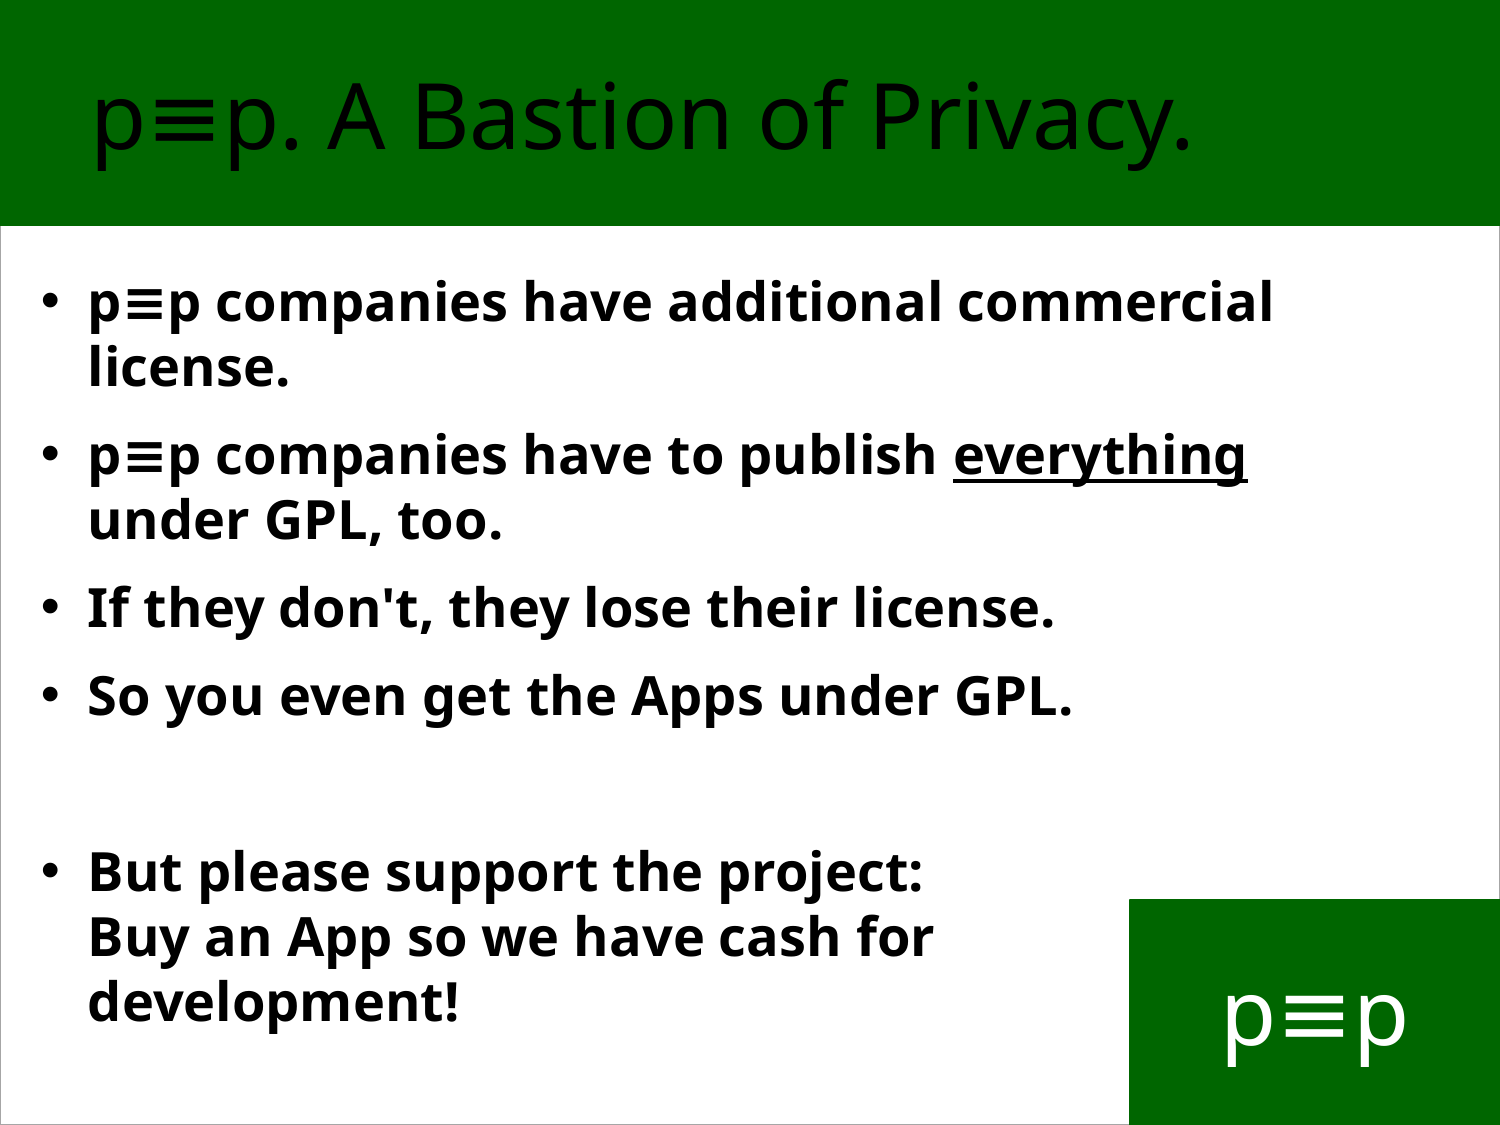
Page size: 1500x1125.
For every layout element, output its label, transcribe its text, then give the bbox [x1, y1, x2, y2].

text_box p≡p [1130, 899, 1500, 1125]
list p≡p companies have additional commercial license. p≡p companies have to publish everything under GPL, too. If they don't, they lose their license. So you even get the Apps under GPL. But please support the project: Buy an App so we have cash for development! [25, 260, 1404, 1103]
title p≡p. A Bastion of Privacy. [0, 0, 1500, 225]
